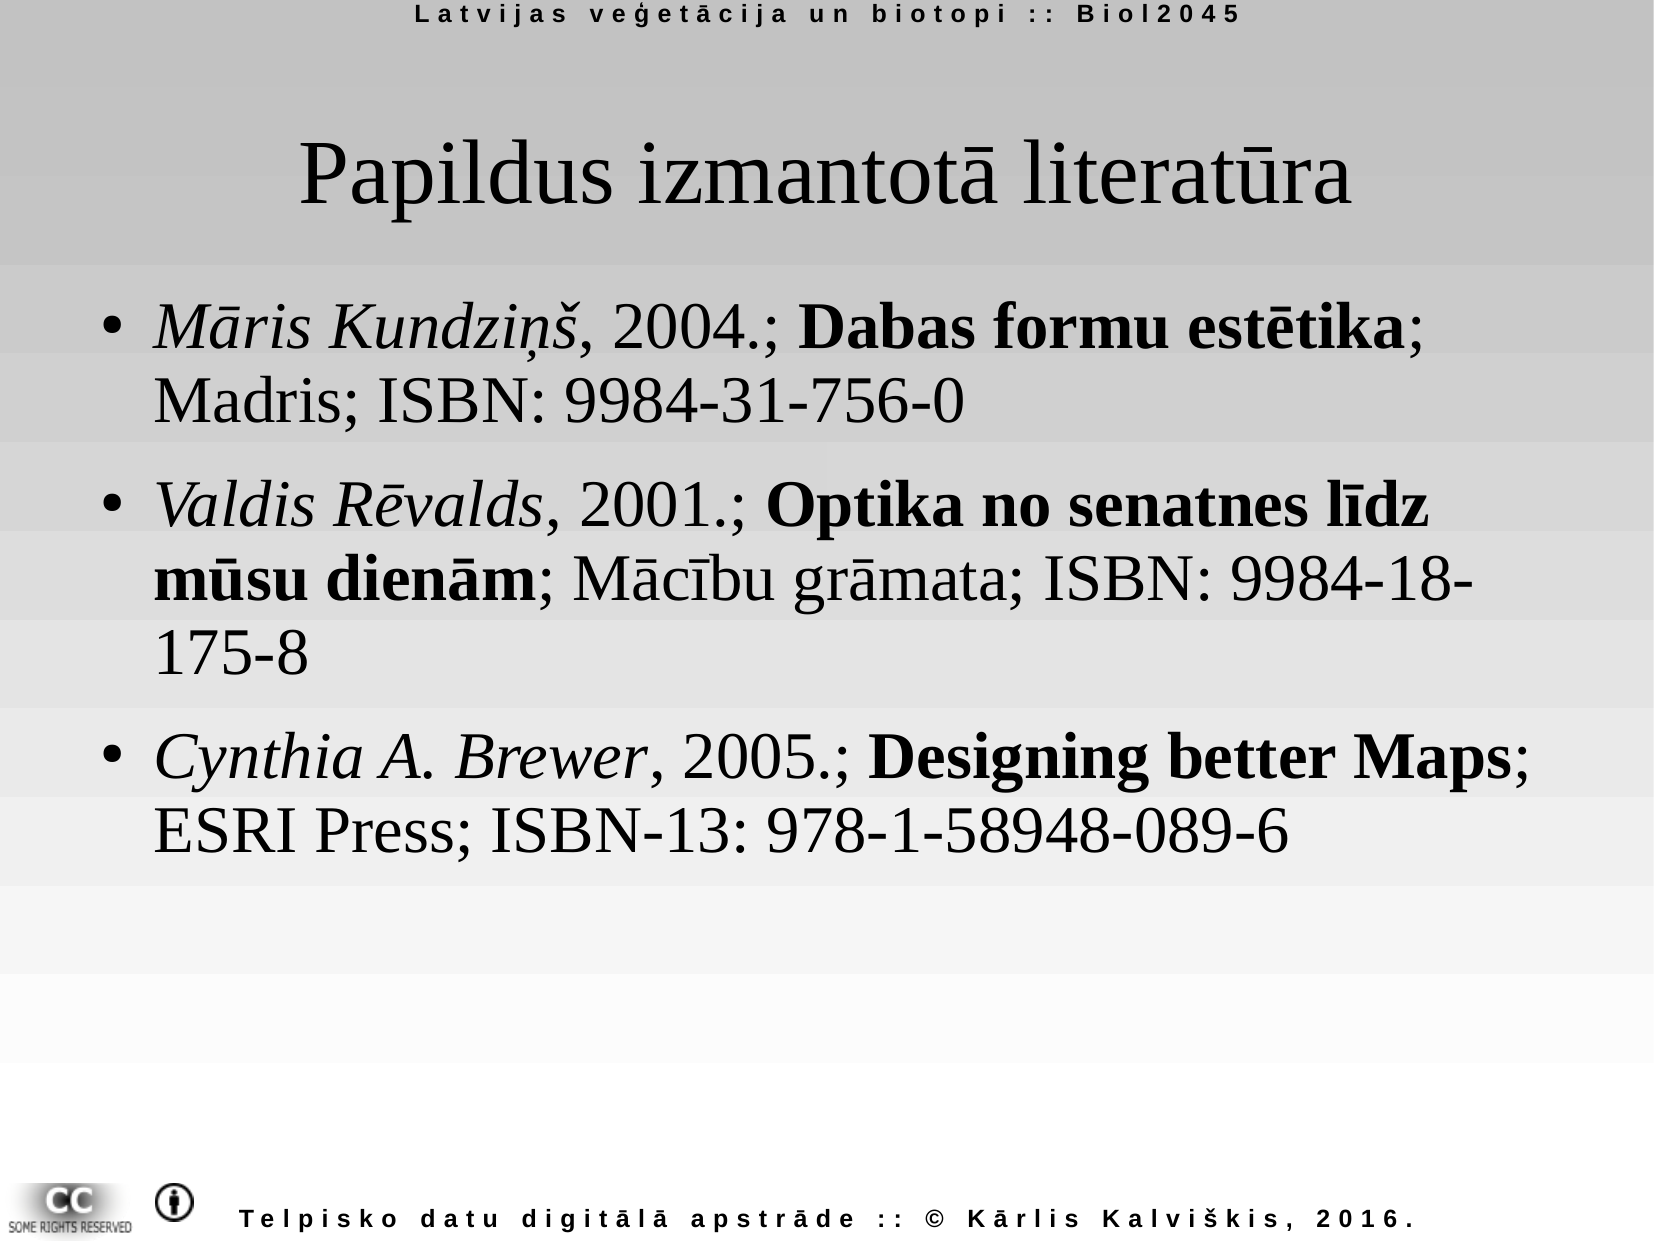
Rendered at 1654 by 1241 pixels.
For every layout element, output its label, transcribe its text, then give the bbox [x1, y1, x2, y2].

title Papildus izmantotā literatūra [29, 49, 1625, 296]
picture [0, 0, 1654, 1241]
list Māris Kundziņš, 2004.; Dabas formu estētika; Madris; ISBN: 9984-31-756-0 Valdis Rēvalds, 2001.; Optika no senatnes līdz mūsu dienām; Mācību grāmata; ISBN: 9984-18-175-8 Cynthia A. Brewer, 2005.; Designing better Maps; ESRI Press; ISBN-13: 978-1-58948-089-6 [82, 289, 1571, 1113]
